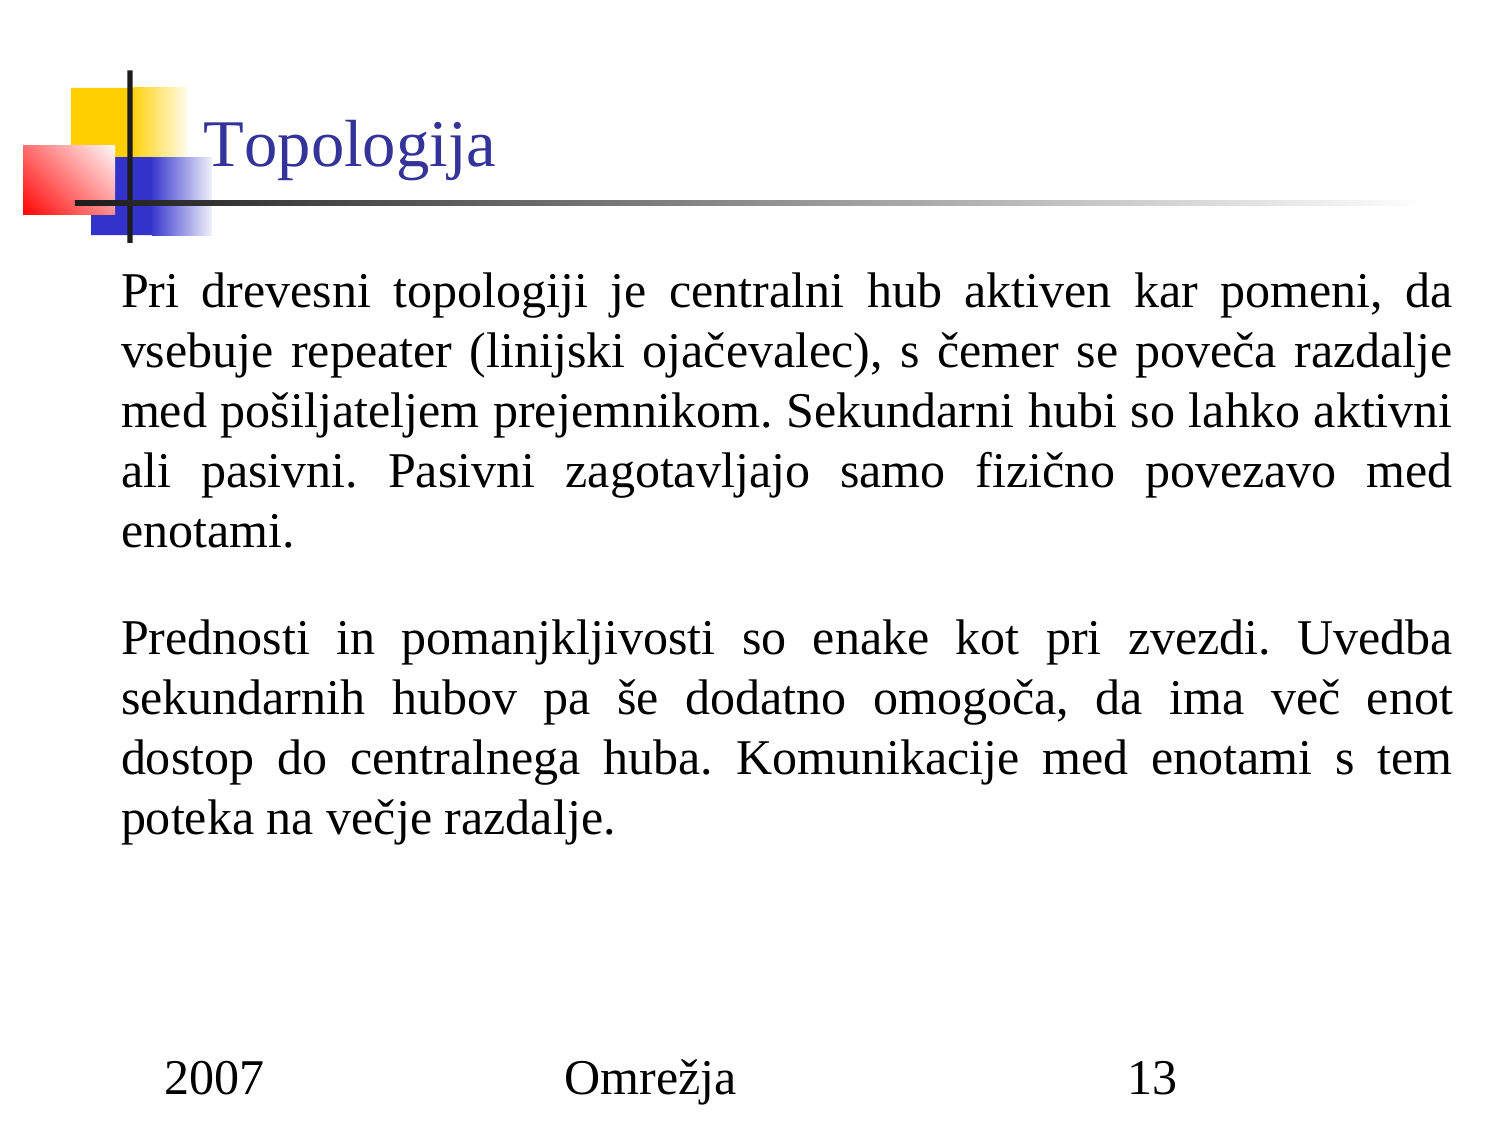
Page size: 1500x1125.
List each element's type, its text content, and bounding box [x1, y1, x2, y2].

title Topologija [188, 92, 1468, 188]
list Pri drevesni topologiji je centralni hub aktiven kar pomeni, da vsebuje repeater (linijski ojačevalec), s čemer se poveča razdalje med pošiljateljem prejemnikom. Sekundarni hubi so lahko aktivni ali pasivni. Pasivni zagotavljajo samo fizično povezavo med enotami. Prednosti in pomanjkljivosti so enake kot pri zvezdi. Uvedba sekundarnih hubov pa še dodatno omogoča, da ima več enot dostop do centralnega huba. Komunikacije med enotami s tem poteka na večje razdalje. [50, 249, 1469, 1007]
